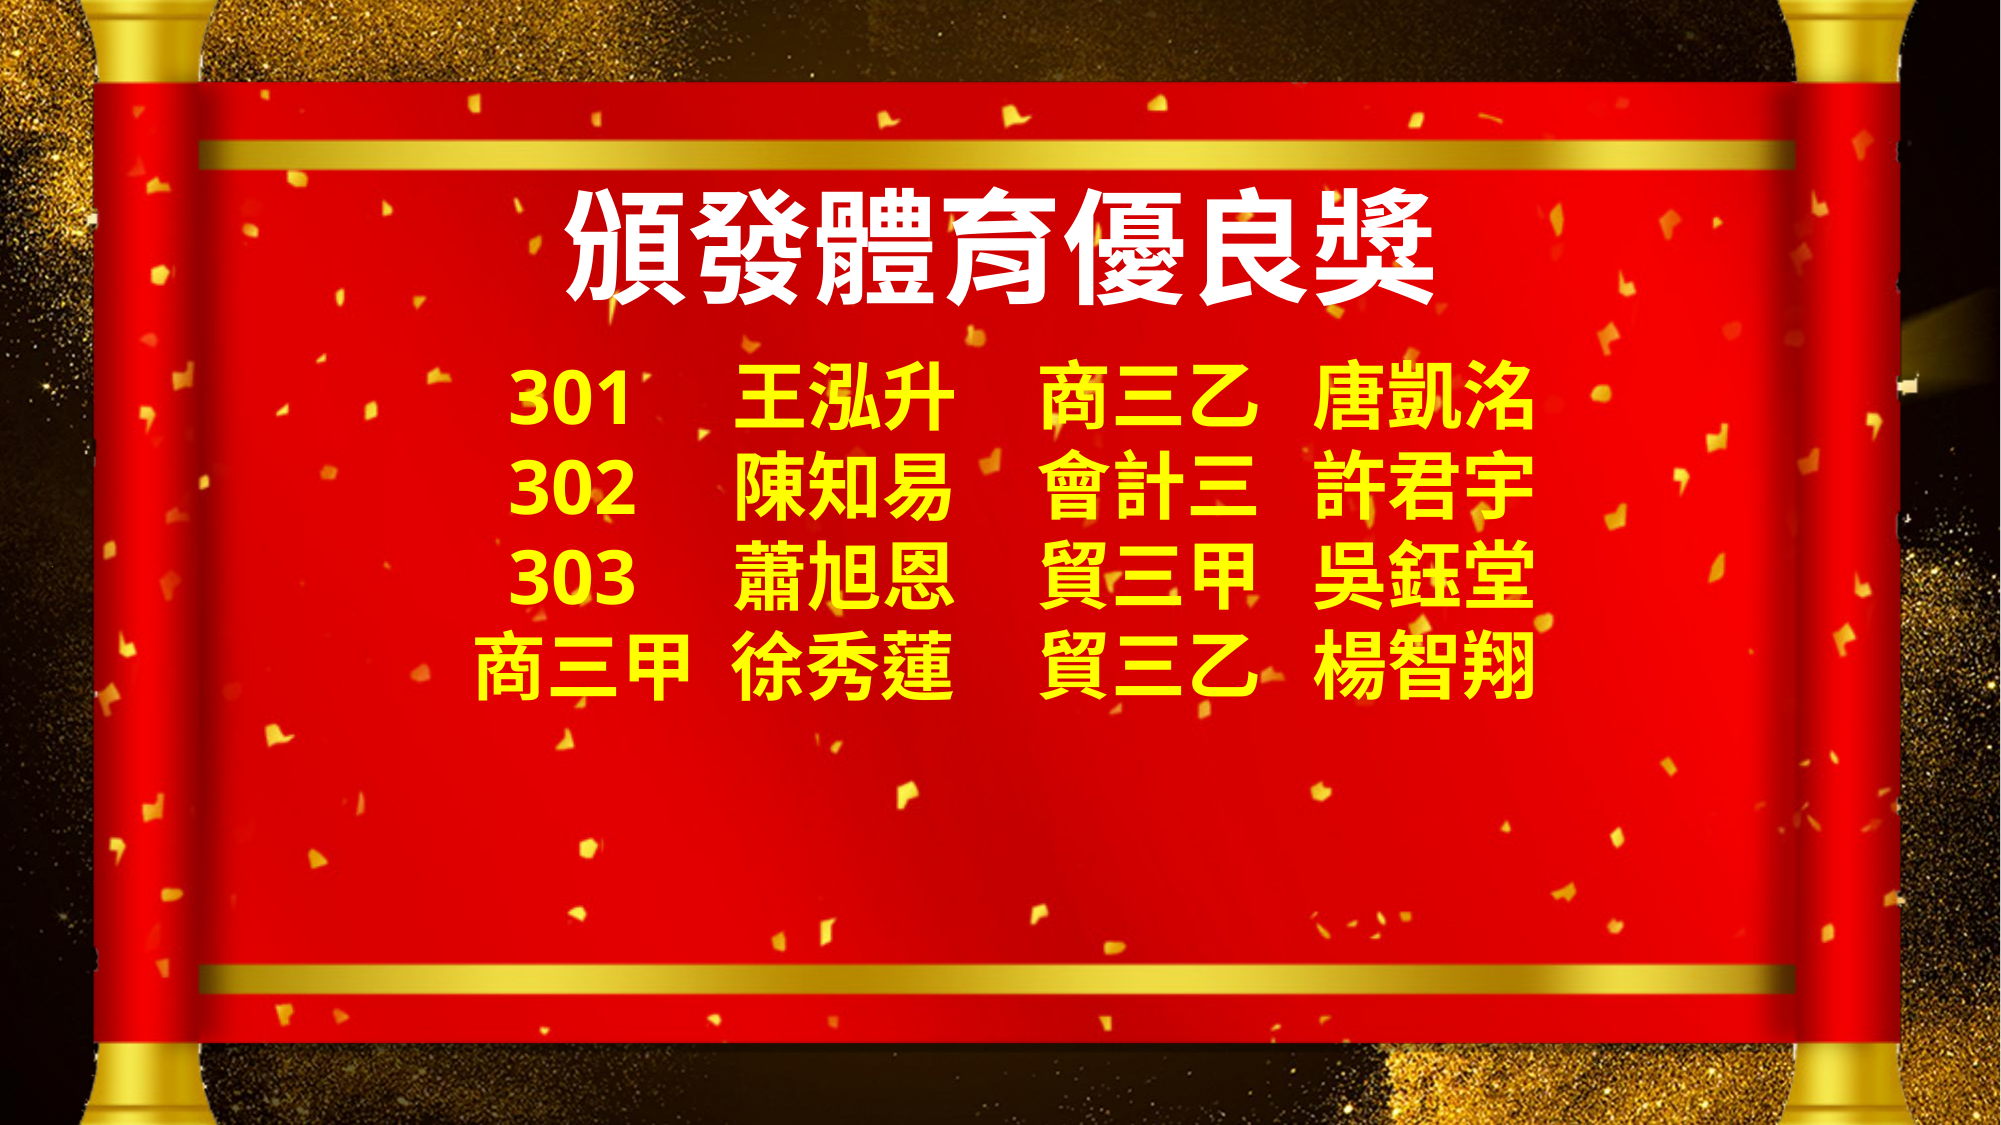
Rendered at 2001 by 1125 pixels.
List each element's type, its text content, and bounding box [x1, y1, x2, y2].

text_box 301 王泓升 302 陳知易 303 蕭旭恩 商三甲 徐秀蓮 [391, 341, 1036, 721]
text_box 商三乙 唐凱洺 會計三 許君宇 貿三甲 吳鈺堂 貿三乙 楊智翔 [983, 340, 1592, 720]
text_box 頒發體育優良獎 [451, 162, 1549, 330]
